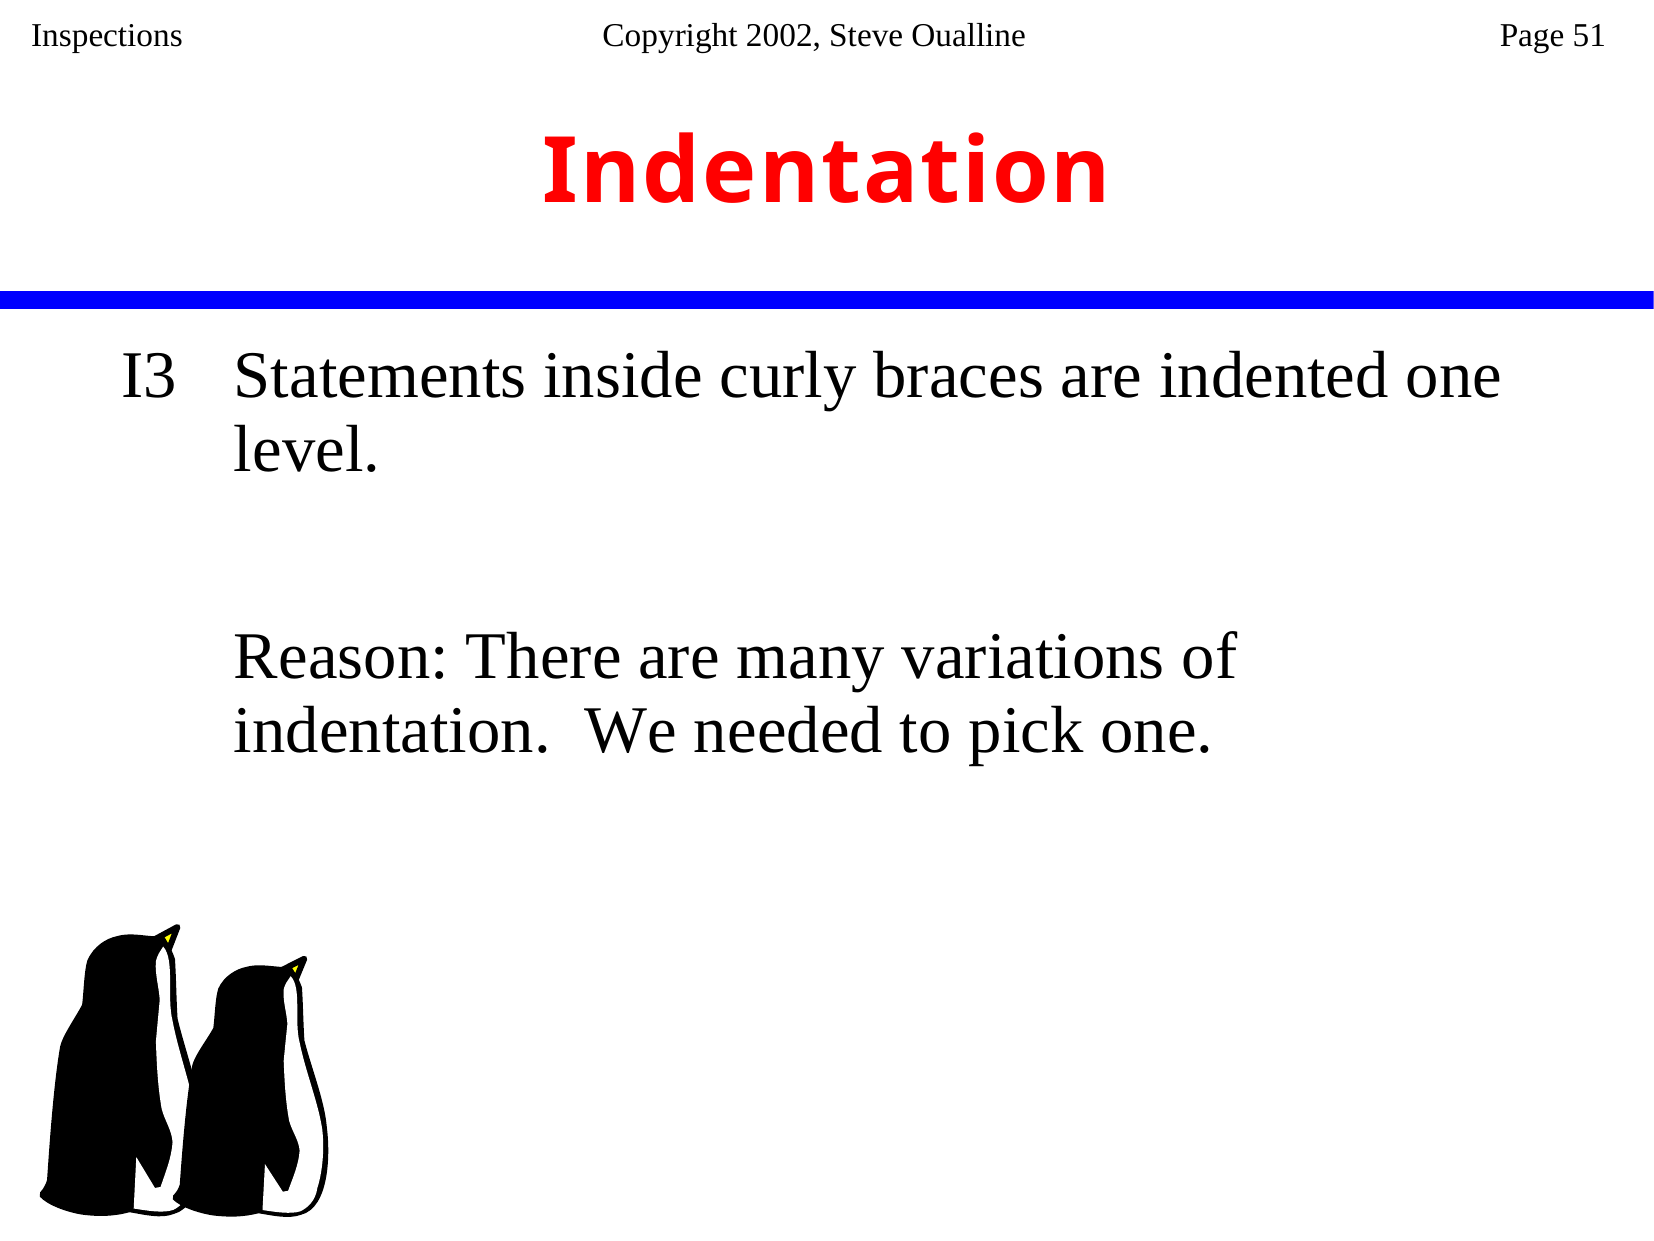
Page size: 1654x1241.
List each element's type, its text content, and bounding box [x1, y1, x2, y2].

title Indentation [121, 66, 1534, 234]
list I3 Statements inside curly braces are indented one level. Reason: There are many variations of indentation. We needed to pick one. [121, 234, 1534, 931]
